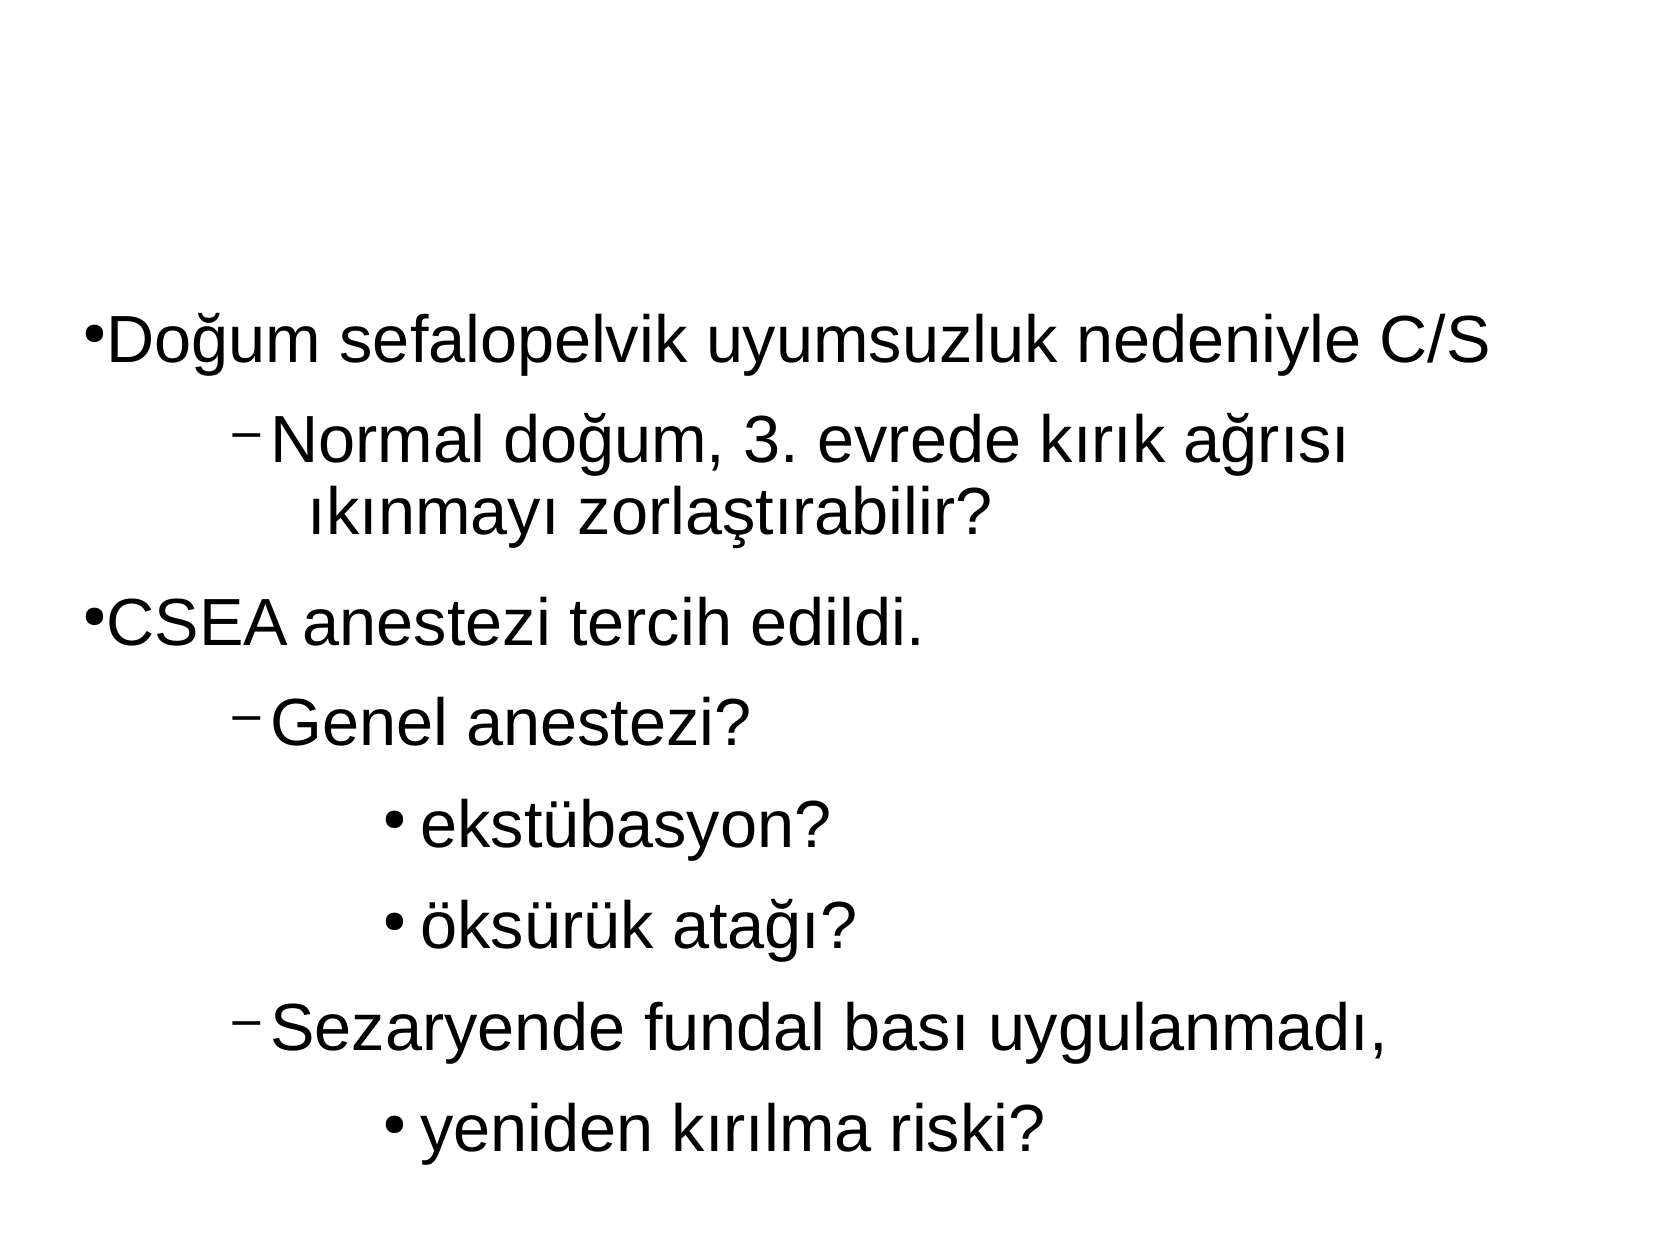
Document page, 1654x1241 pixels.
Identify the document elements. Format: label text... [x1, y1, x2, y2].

list Doğum sefalopelvik uyumsuzluk nedeniyle C/S Normal doğum, 3. evrede kırık ağrısı ıkınmayı zorlaştırabilir? CSEA anestezi tercih edildi. Genel anestezi? ekstübasyon? öksürük atağı? Sezaryende fundal bası uygulanmadı, yeniden kırılma riski? [82, 295, 1571, 1172]
